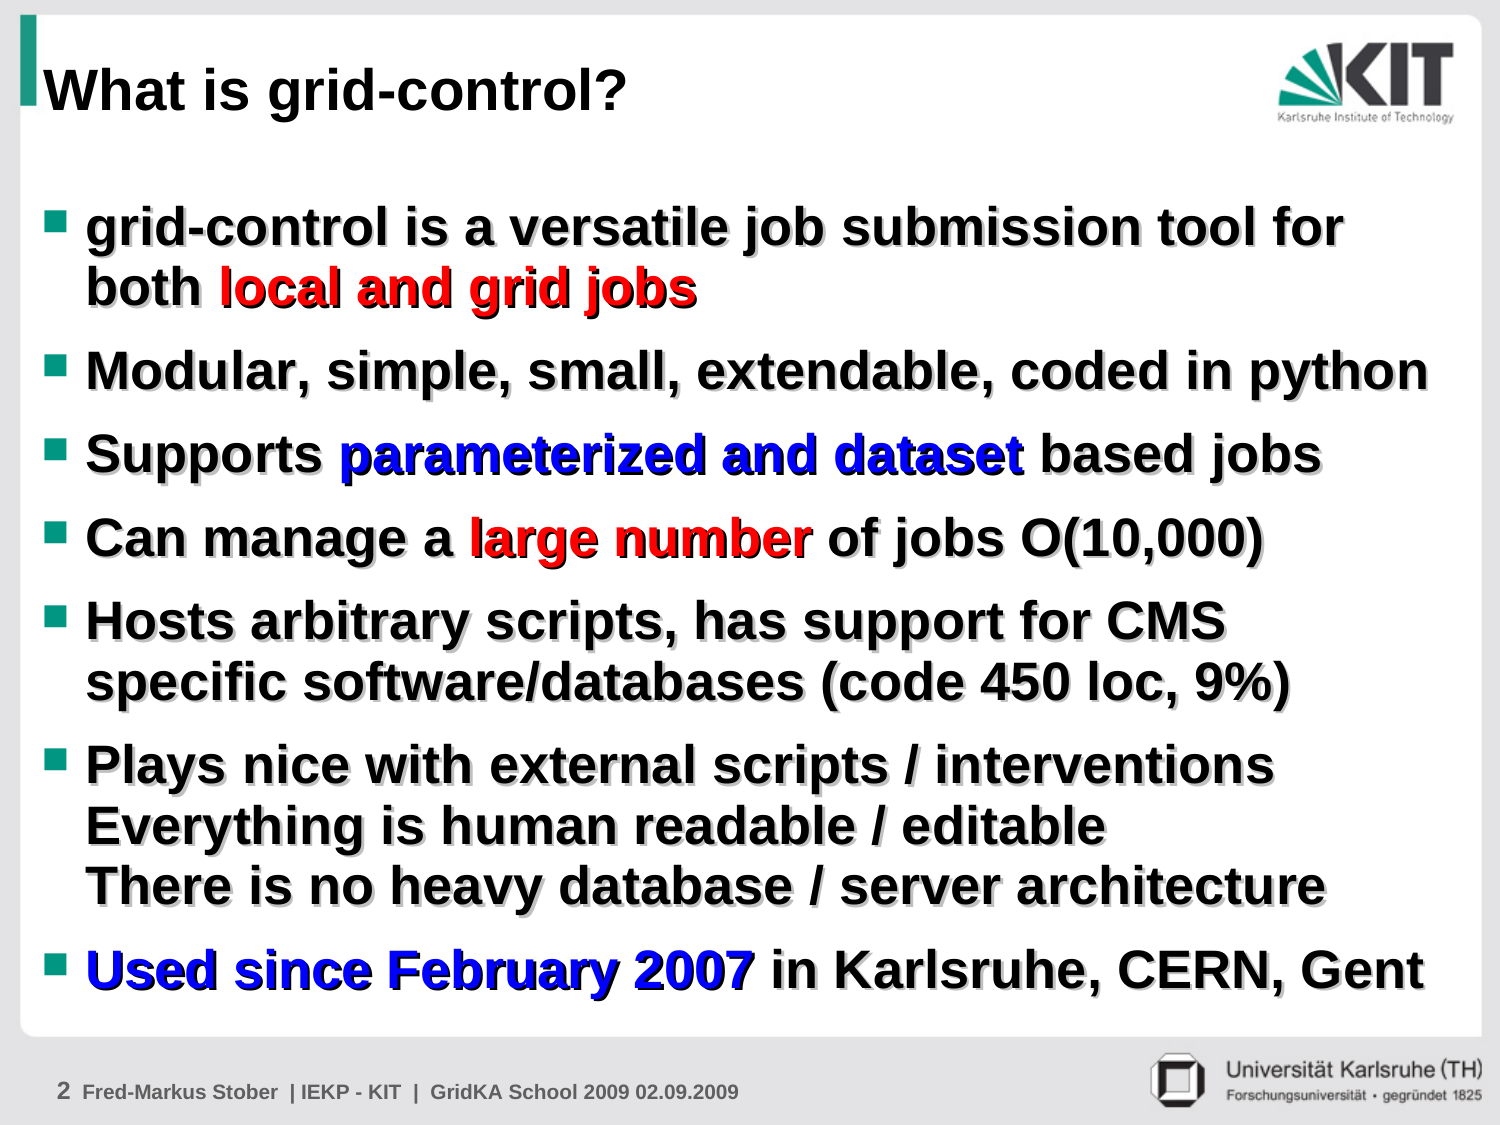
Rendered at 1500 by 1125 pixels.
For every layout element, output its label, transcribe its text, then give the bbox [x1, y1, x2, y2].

picture [0, 0, 1500, 1125]
list grid-control is a versatile job submission tool for both local and grid jobs Modular, simple, small, extendable, coded in python Supports parameterized and dataset based jobs Can manage a large number of jobs O(10,000) Hosts arbitrary scripts, has support for CMS specific software/databases (code 450 loc, 9%) Plays nice with external scripts / interventions Everything is human readable / editable There is no heavy database / server architecture Used since February 2007 in Karlsruhe, CERN, Gent [41, 196, 1459, 1016]
title What is grid-control? [43, 40, 1241, 141]
